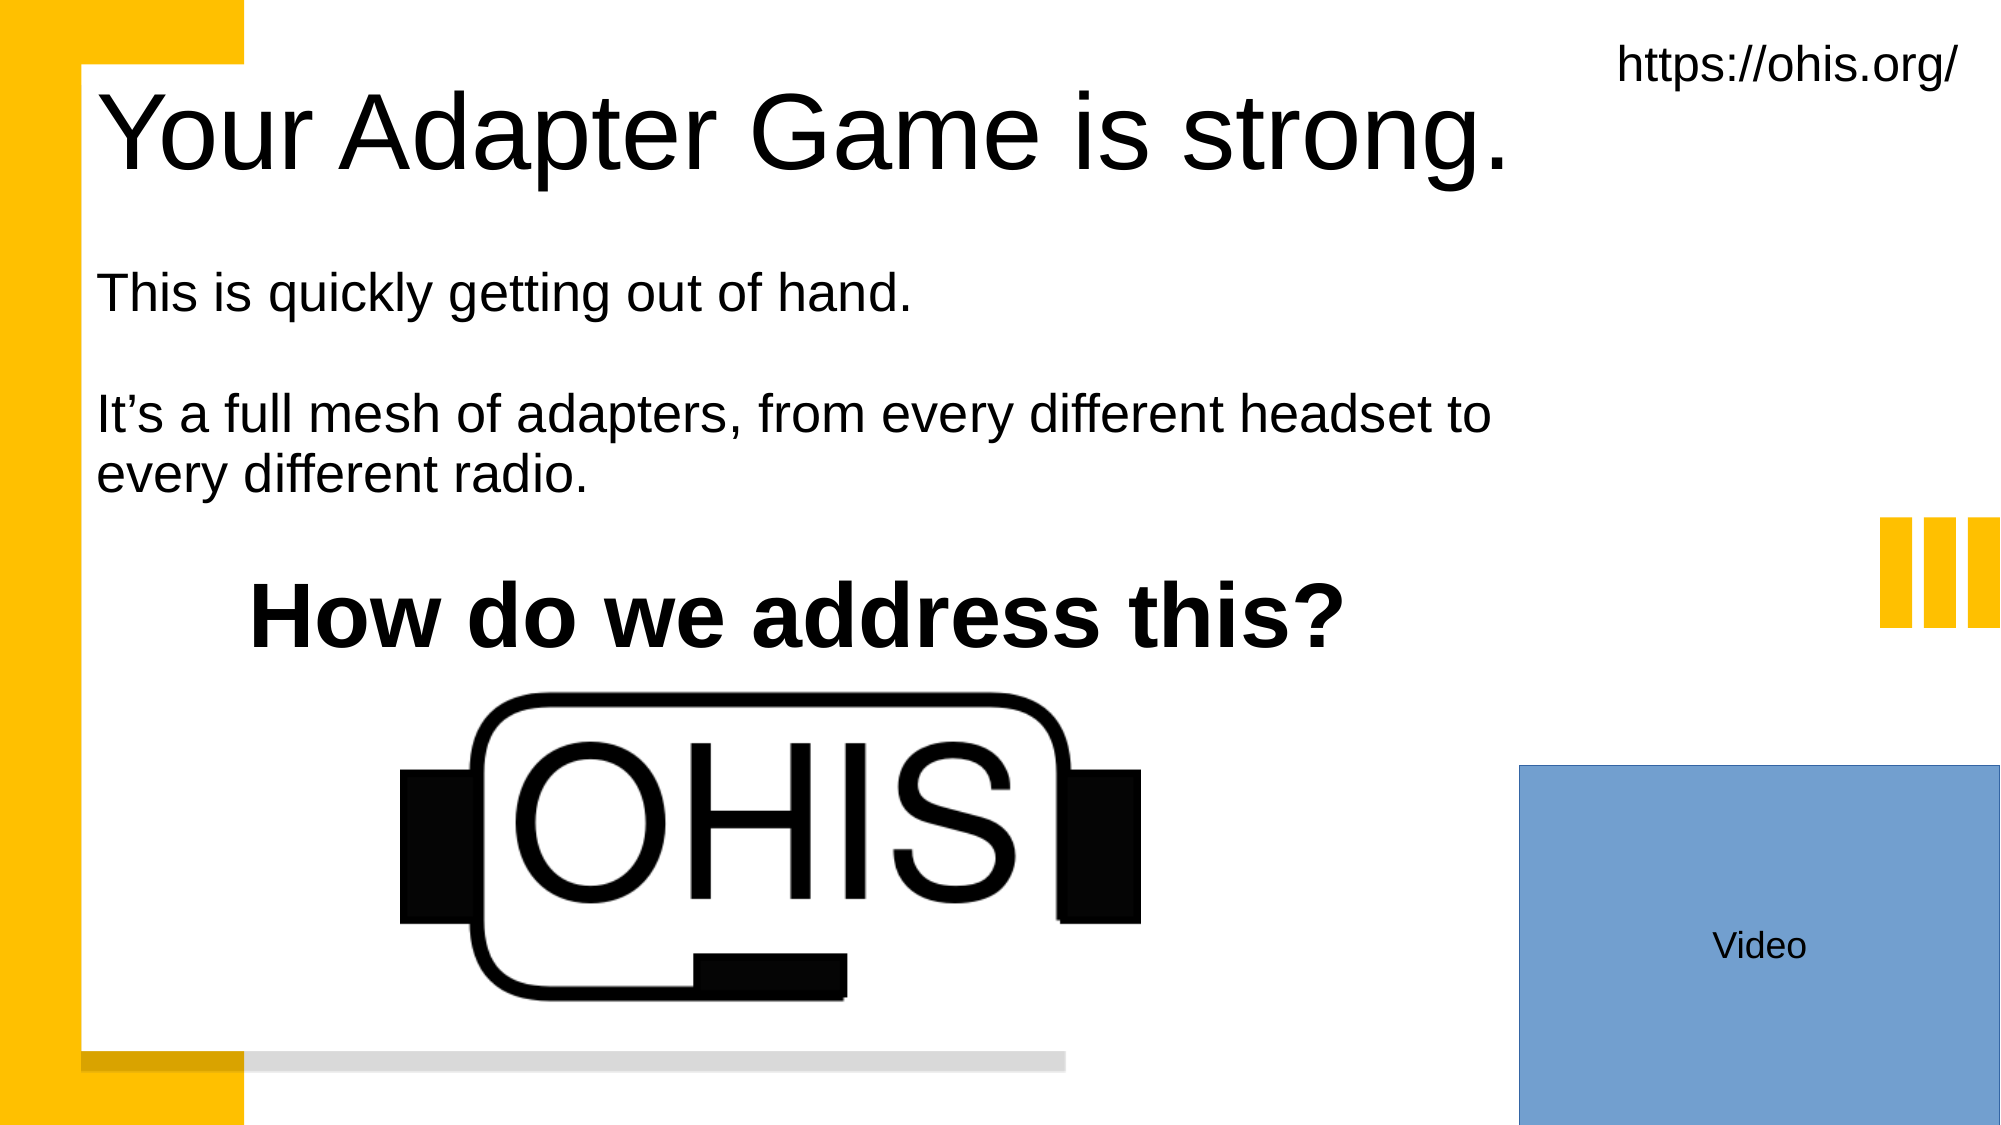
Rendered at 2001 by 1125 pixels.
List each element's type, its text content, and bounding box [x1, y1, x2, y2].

text_box Video [1519, 765, 2000, 1125]
text_box [0, 0, 2000, 1125]
picture [400, 689, 1141, 1006]
text_box Your Adapter Game is strong. [81, 64, 1921, 201]
text_box This is quickly getting out of hand. It’s a full mesh of adapters, from every different headset to every different radio. How do we address this? [81, 254, 1516, 1036]
text_box https://ohis.org/ [1590, 29, 1974, 105]
